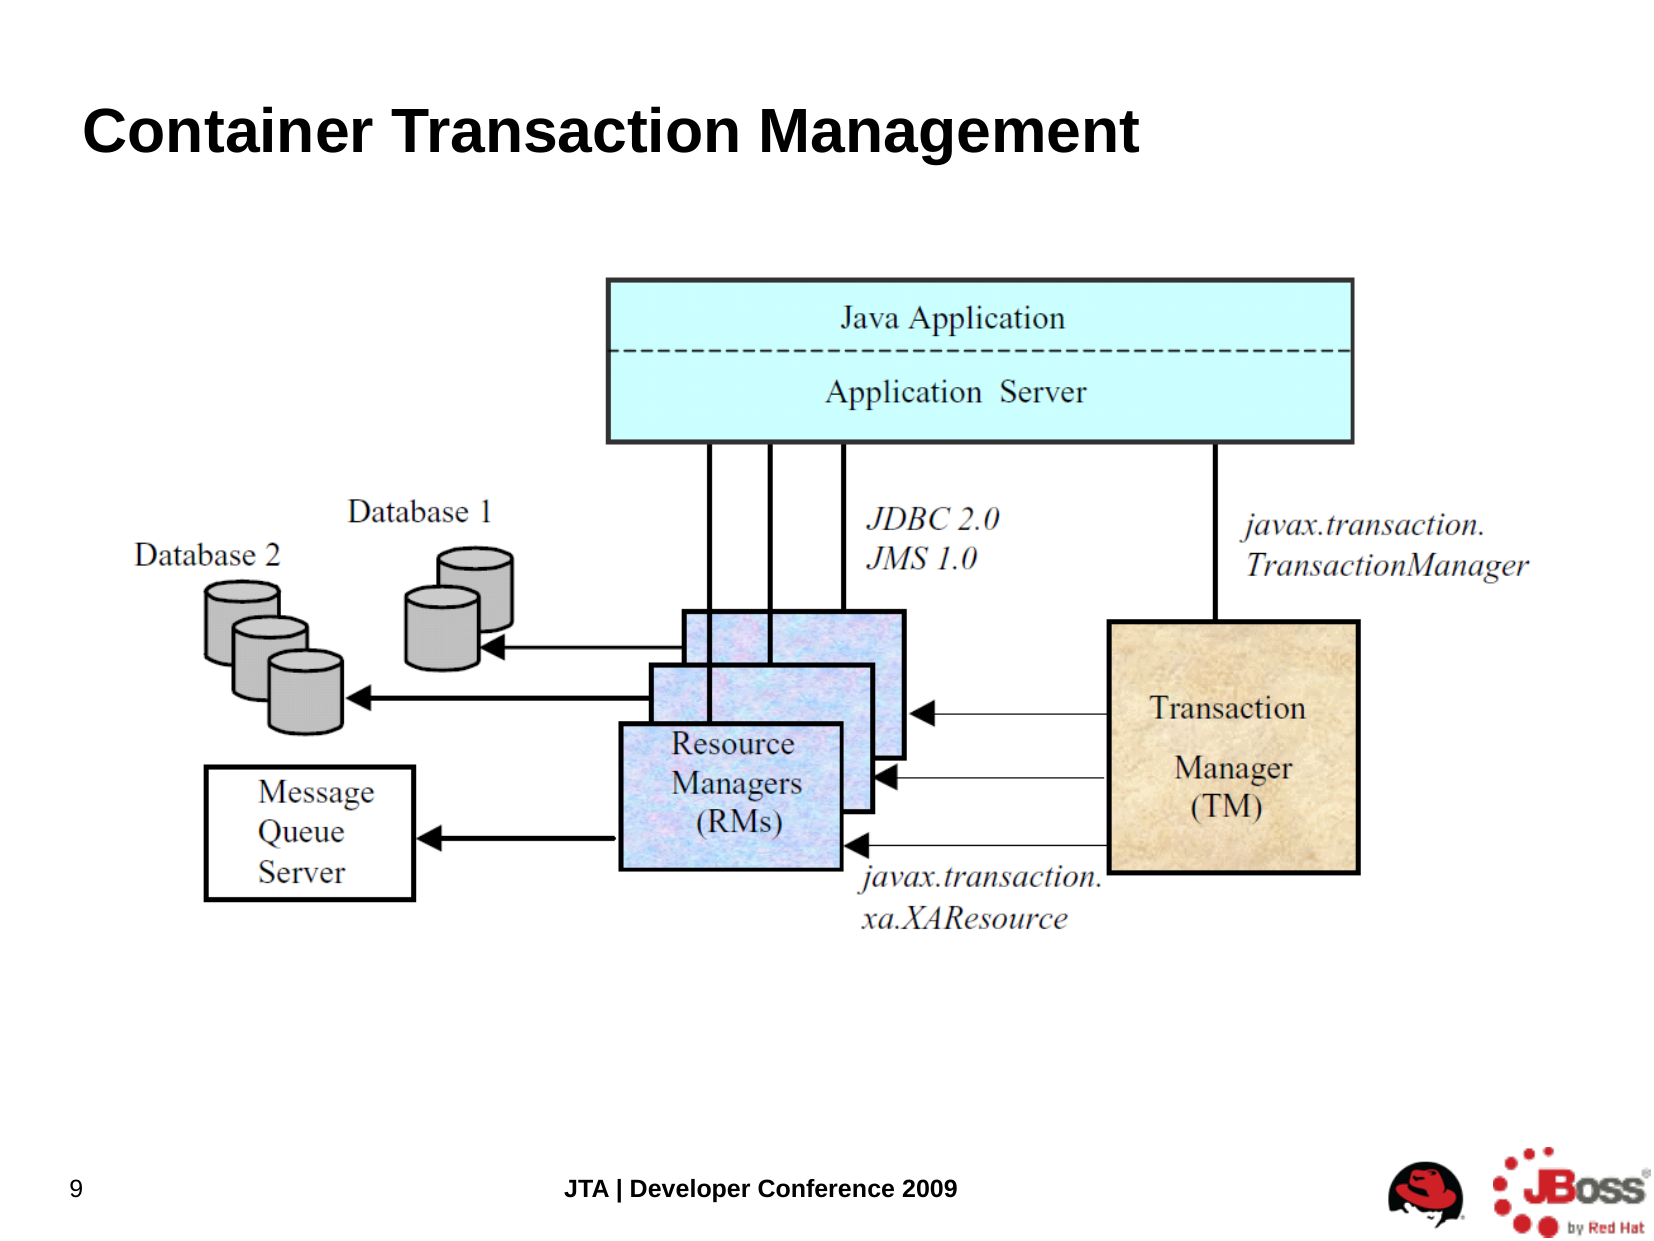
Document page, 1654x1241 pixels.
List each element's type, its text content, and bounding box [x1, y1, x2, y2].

picture [133, 270, 1538, 938]
picture [1493, 1147, 1651, 1238]
title Container Transaction Management [82, 45, 1571, 218]
picture [1387, 1159, 1471, 1238]
